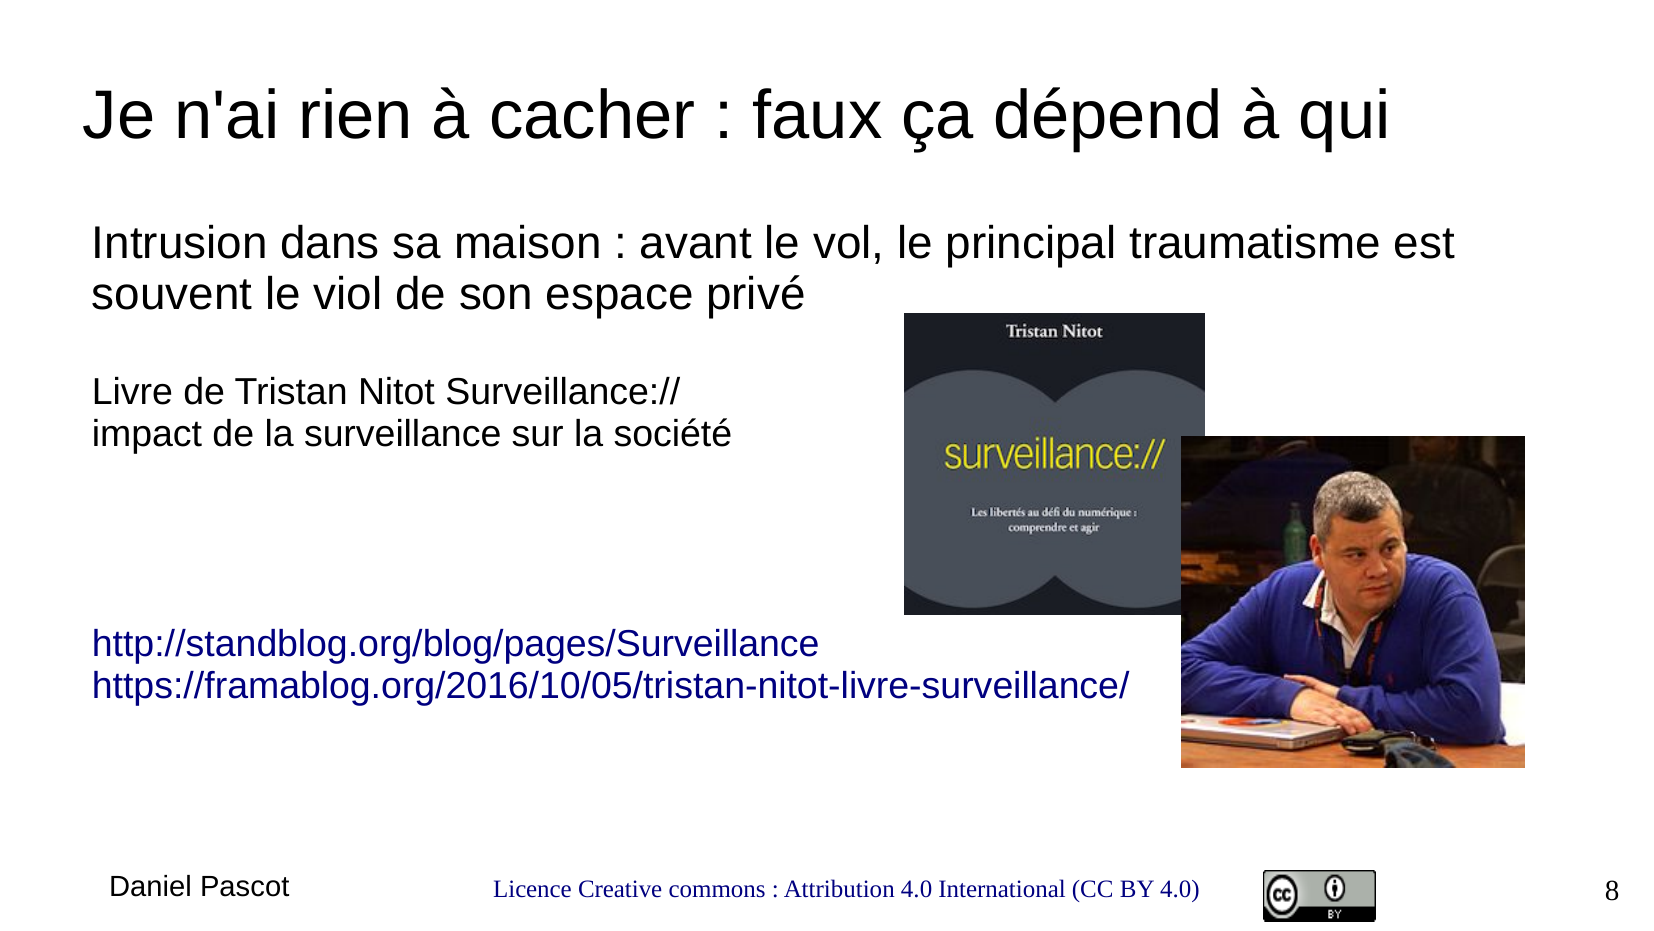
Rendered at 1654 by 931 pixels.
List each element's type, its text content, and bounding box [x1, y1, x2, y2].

title Je n'ai rien à cacher : faux ça dépend à qui [82, 37, 1571, 193]
text_box Intrusion dans sa maison : avant le vol, le principal traumatisme est souvent le viol de son espace privé Livre de Tristan Nitot Surveillance:// impact de la surveillance sur la société http://standblog.org/blog/pages/Surveillance https://framablog.org/2016/10/05/tristan-nitot-livre-surveillance/ [77, 157, 1477, 733]
picture [1263, 870, 1376, 922]
picture [904, 313, 1525, 768]
